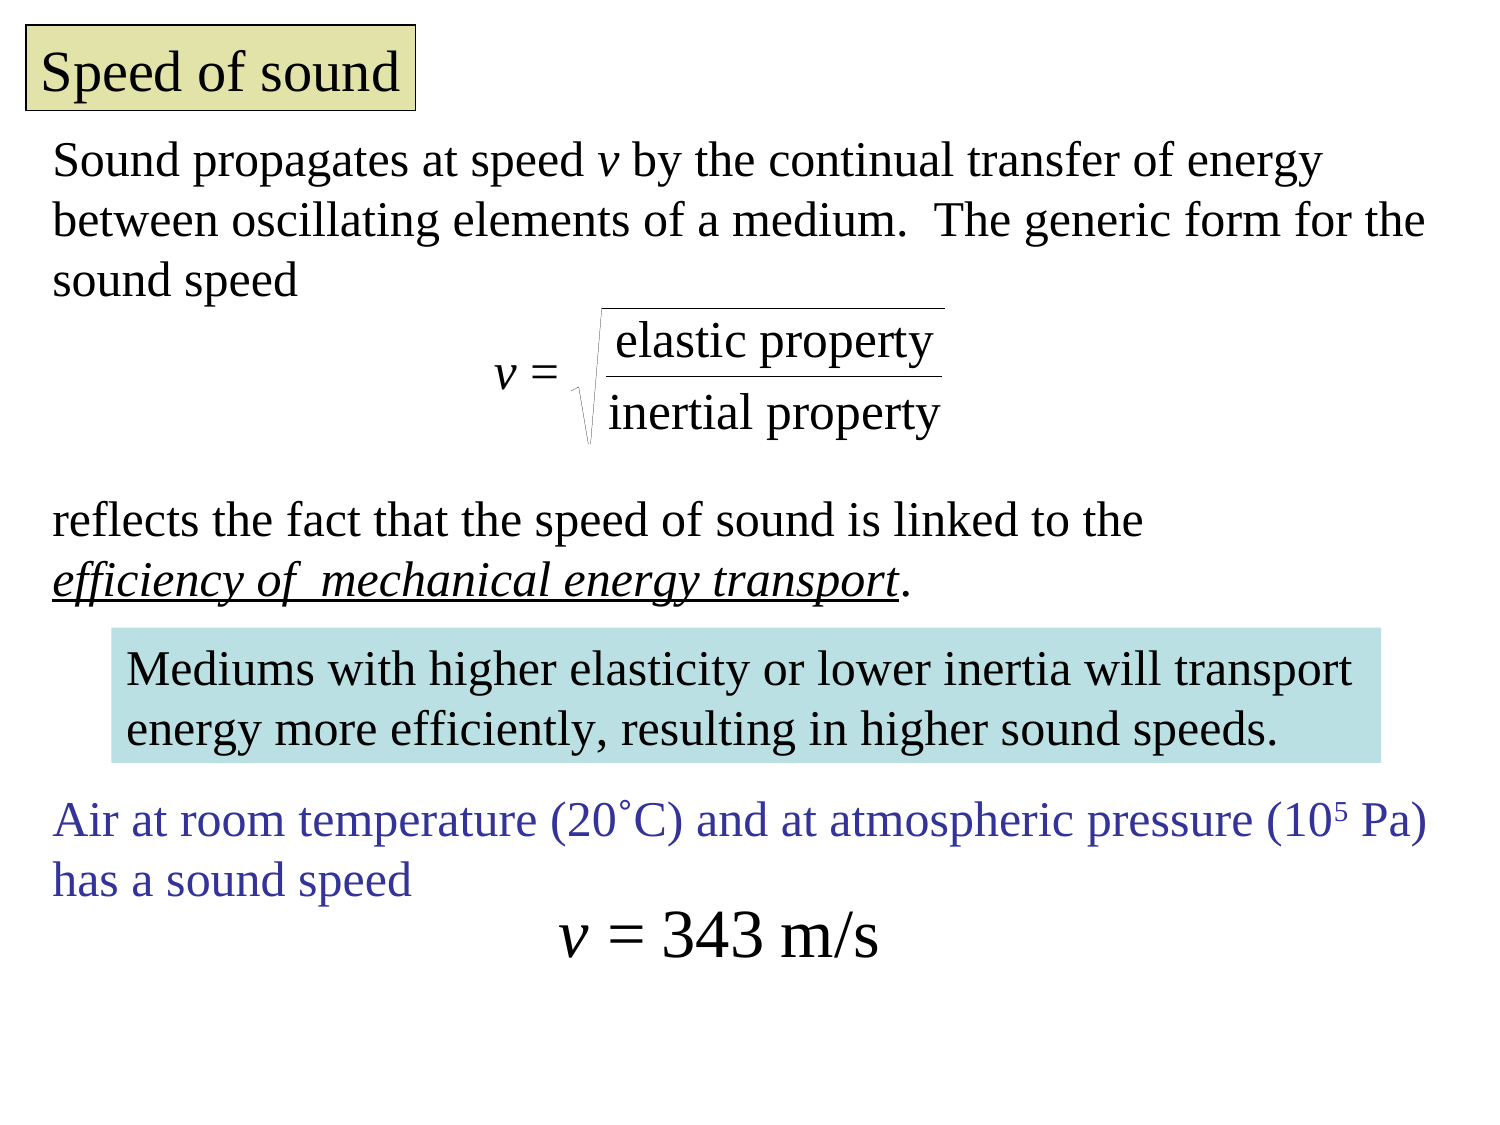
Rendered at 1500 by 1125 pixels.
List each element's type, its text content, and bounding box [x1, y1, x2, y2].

text_box Speed of sound [25, 24, 416, 111]
chart [487, 303, 956, 451]
chart [549, 915, 888, 964]
text_box Mediums with higher elasticity or lower inertia will transport energy more efficiently, resulting in higher sound speeds. [111, 627, 1382, 763]
text_box Sound propagates at speed v by the continual transfer of energy between oscillating elements of a medium. The generic form for the sound speed reflects the fact that the speed of sound is linked to the efficiency of mechanical energy transport. Air at room temperature (20˚C) and at atmospheric pressure (105 Pa) has a sound speed [37, 118, 1463, 915]
